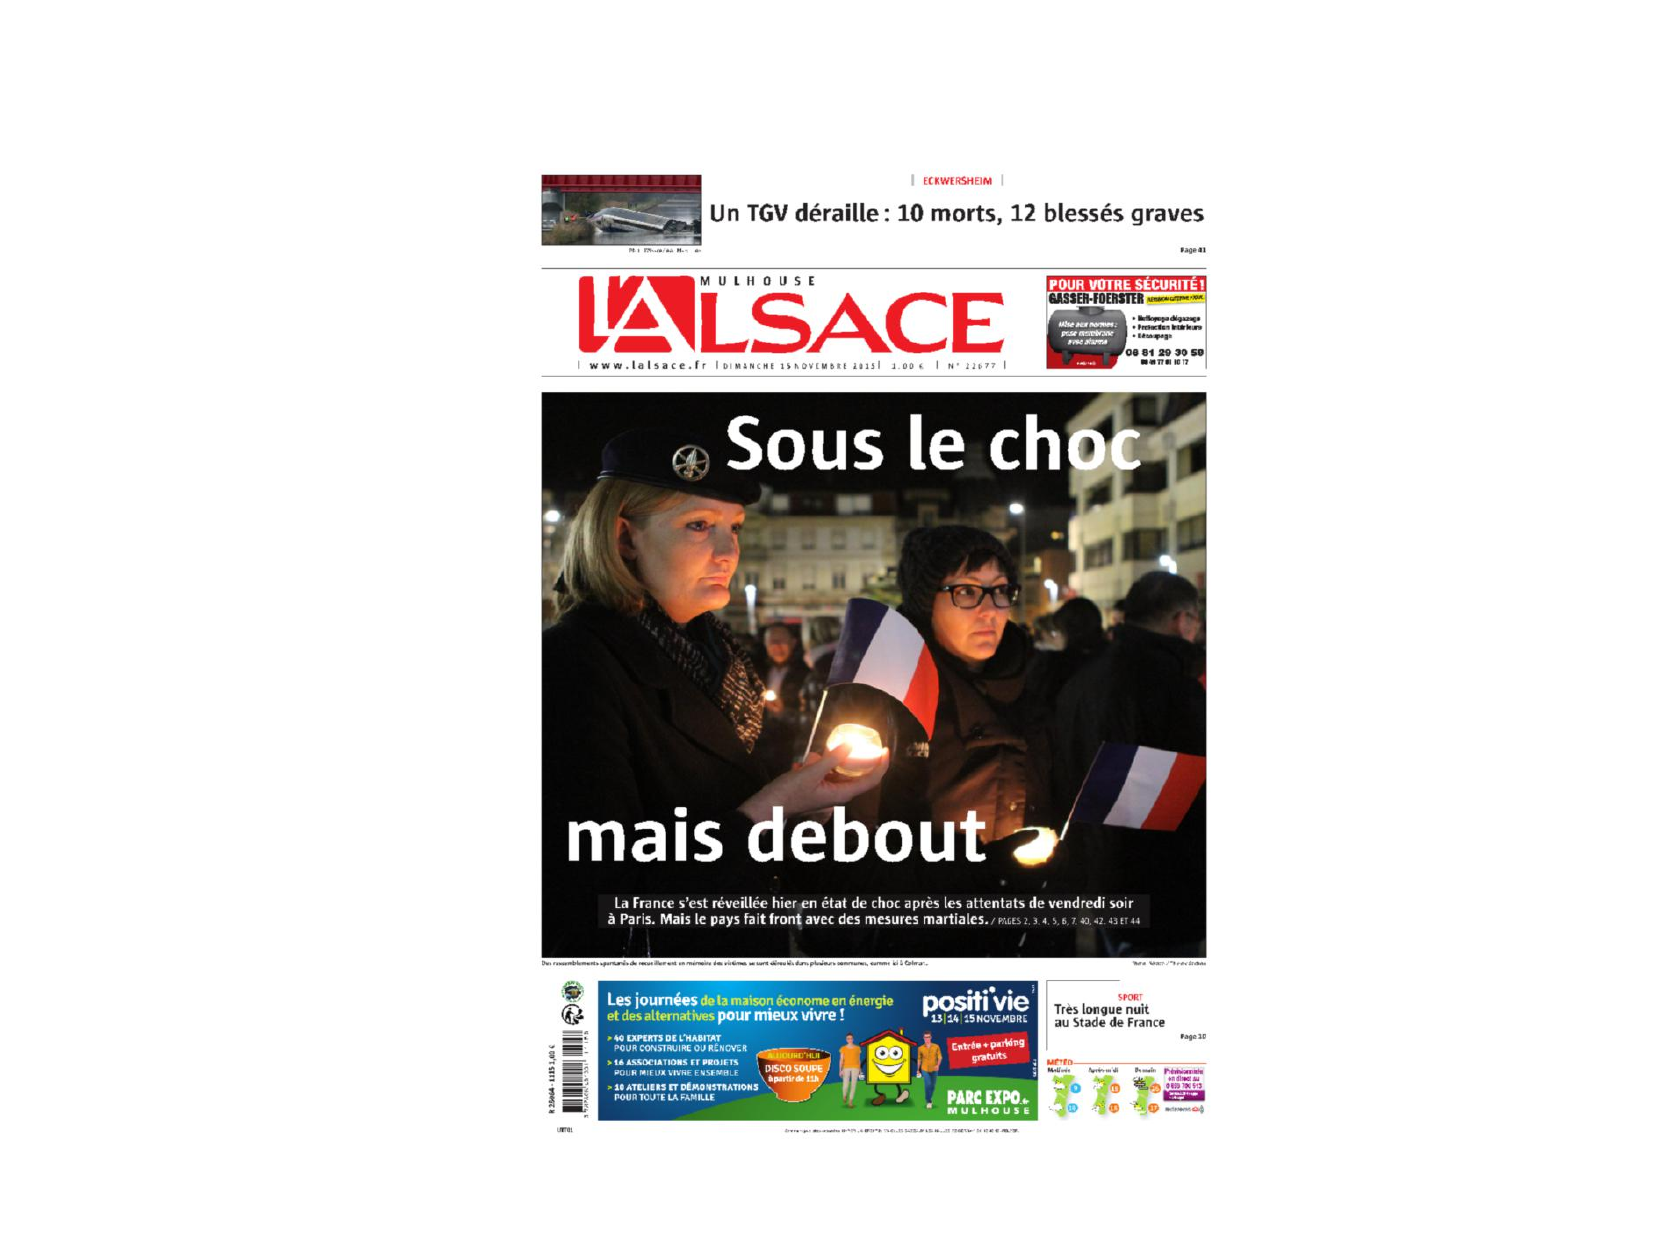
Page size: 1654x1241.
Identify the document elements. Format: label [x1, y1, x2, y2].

picture [507, 141, 1241, 1182]
